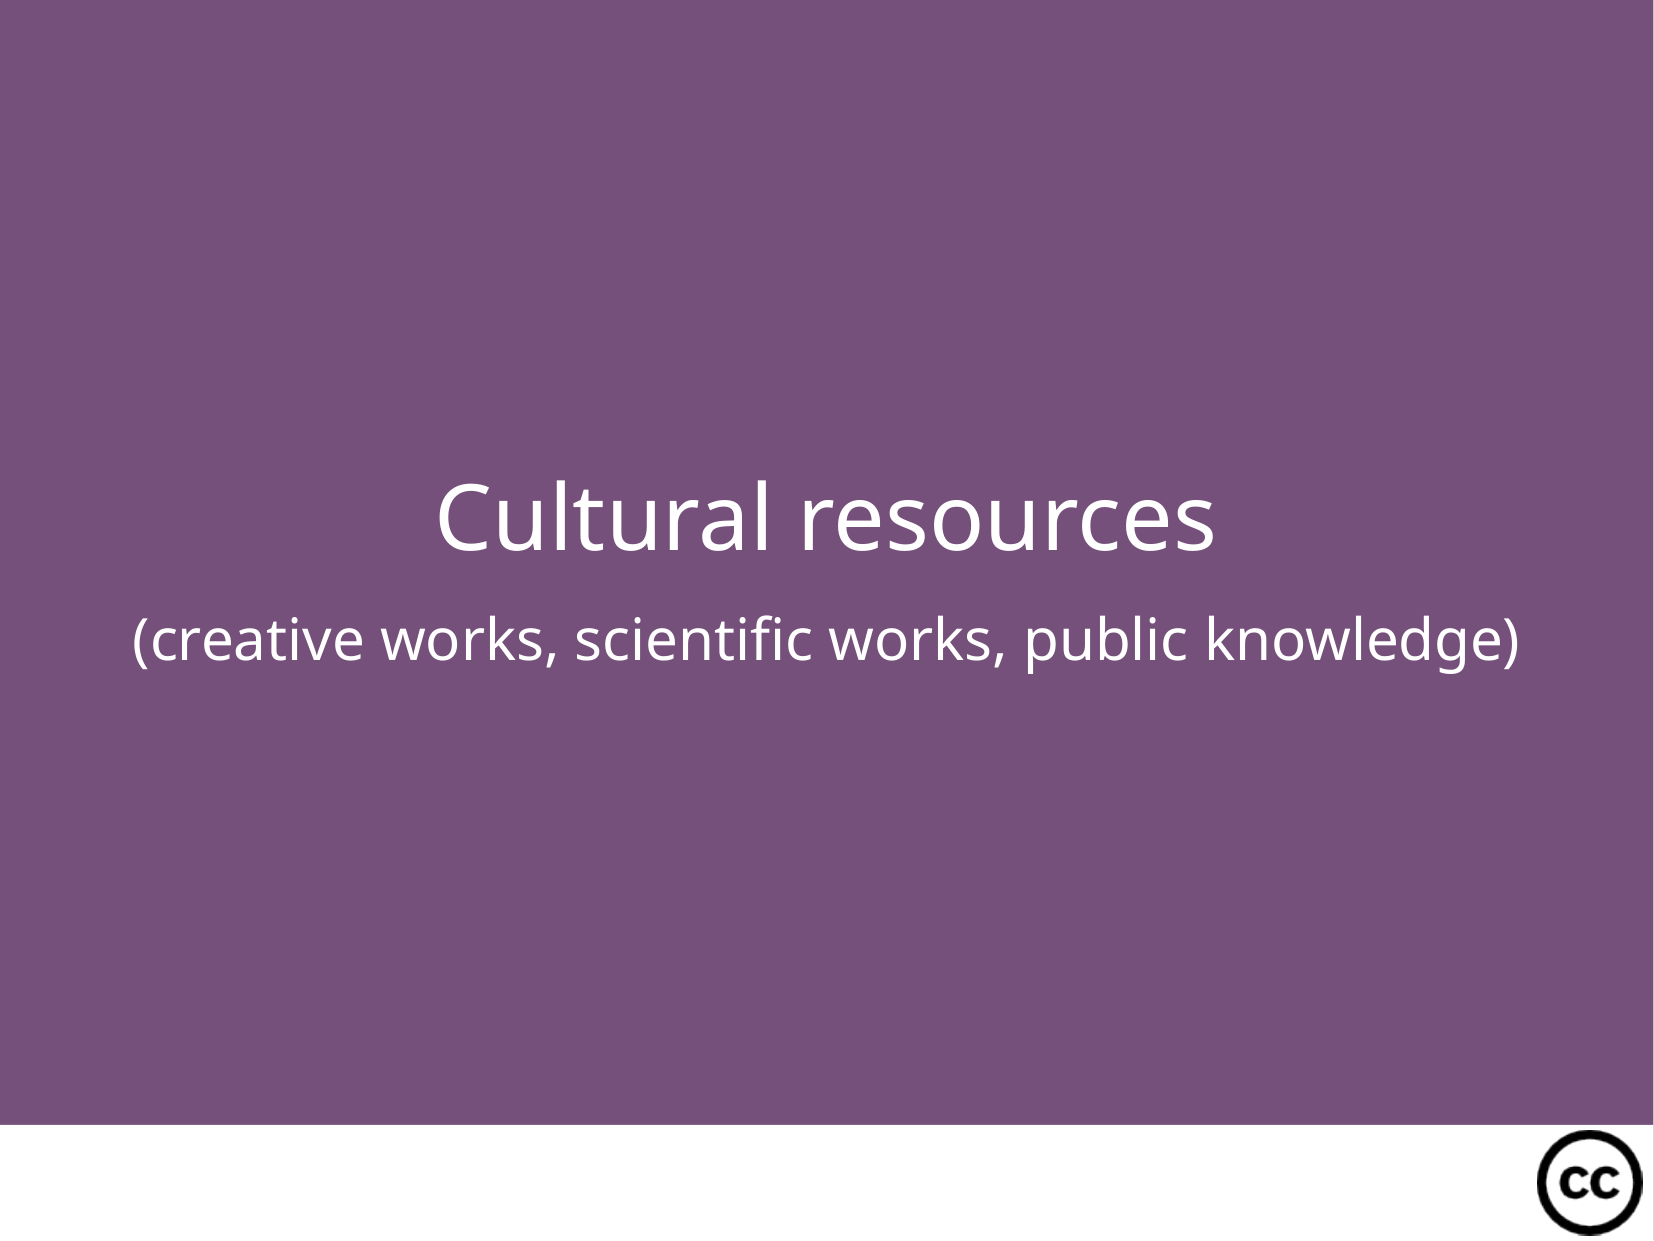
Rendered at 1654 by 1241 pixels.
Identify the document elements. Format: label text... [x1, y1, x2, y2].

picture [1537, 1130, 1643, 1236]
title Cultural resources (creative works, scientific works, public knowledge)‏ [82, 479, 1571, 654]
